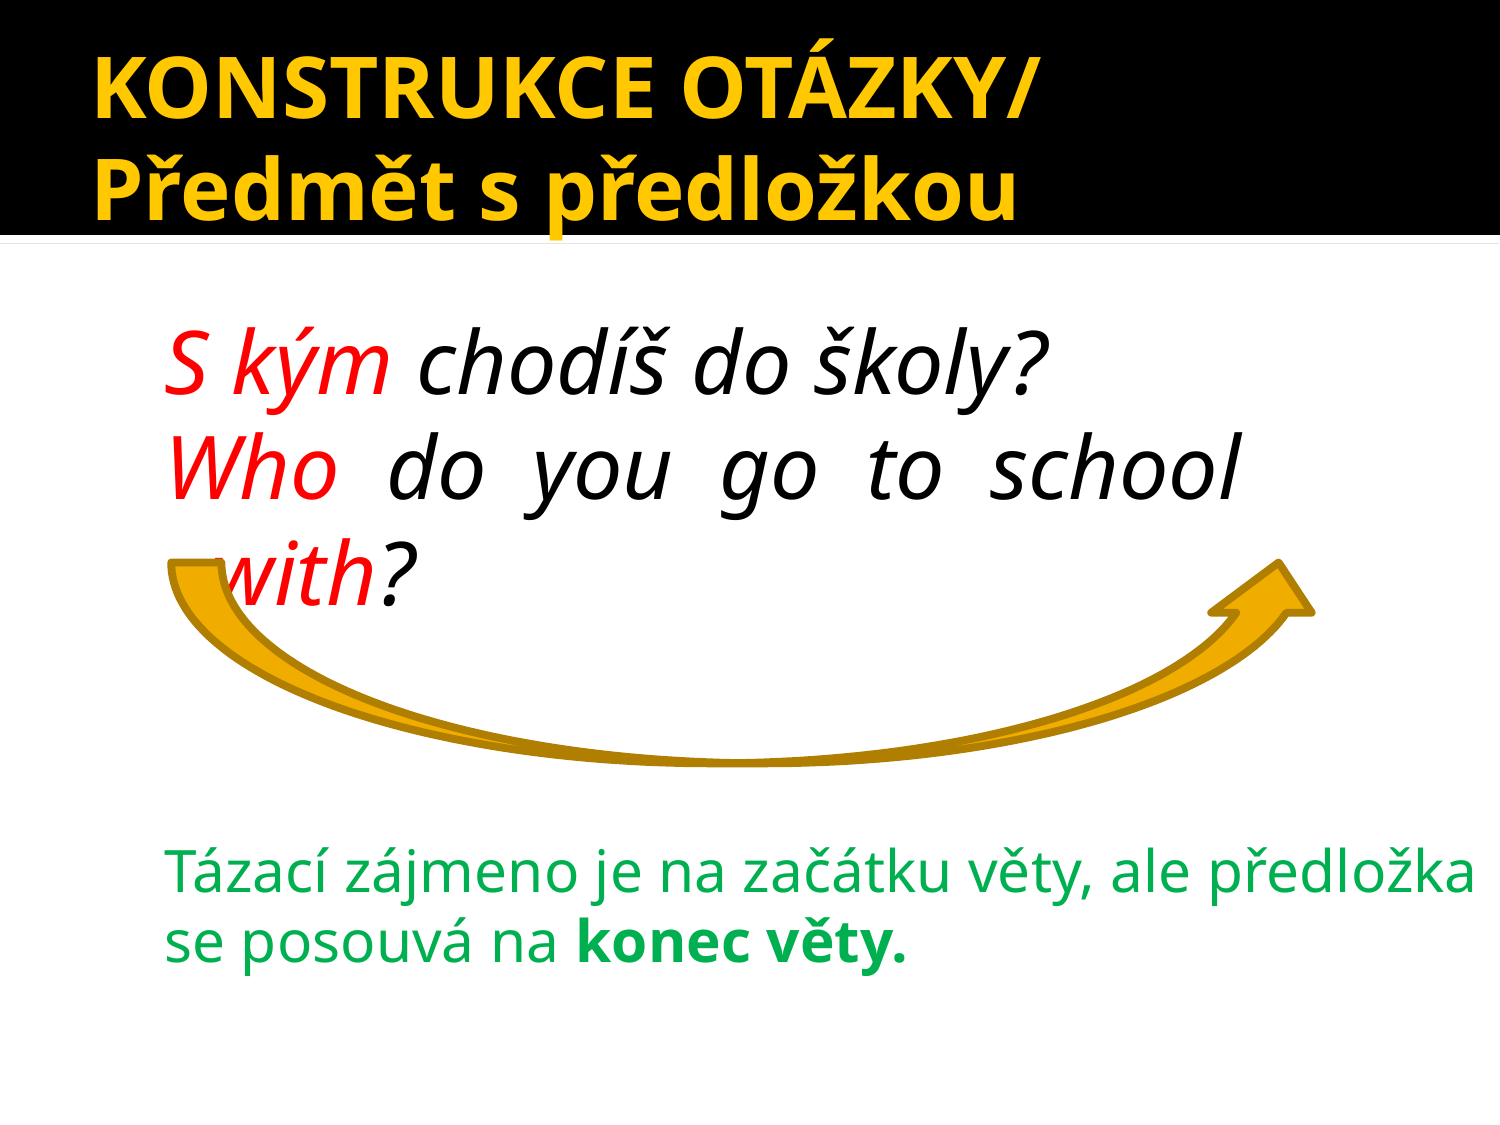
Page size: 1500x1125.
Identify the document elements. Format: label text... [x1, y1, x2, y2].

text_box [171, 562, 1312, 764]
list S kým chodíš do školy? Who do you go to school with? Tázací zájmeno je na začátku věty, ale předložka se posouvá na konec věty. [75, 291, 1500, 1051]
title KONSTRUKCE OTÁZKY/ Předmět s předložkou [75, 25, 1426, 232]
